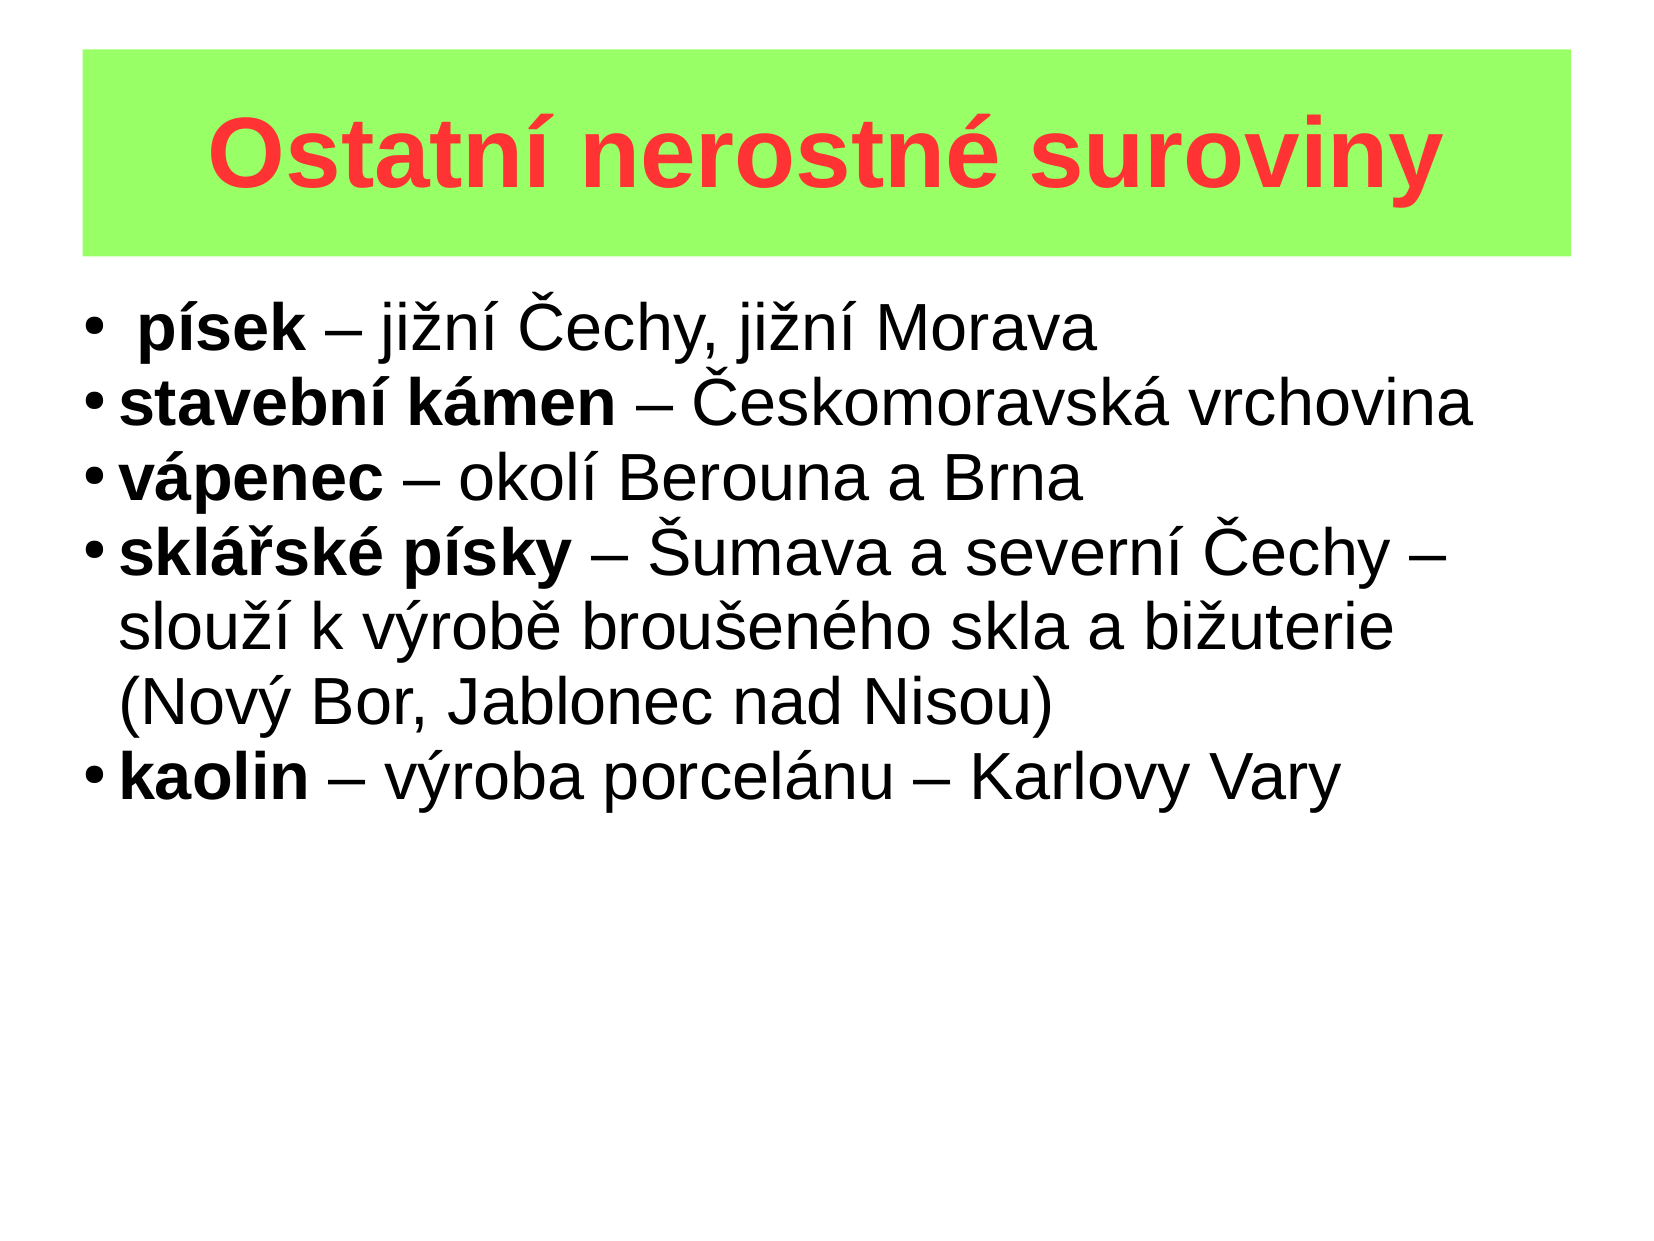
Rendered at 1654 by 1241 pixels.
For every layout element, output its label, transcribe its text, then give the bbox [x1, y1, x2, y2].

subtitle písek – jižní Čechy, jižní Morava stavební kámen – Českomoravská vrchovina vápenec – okolí Berouna a Brna sklářské písky – Šumava a severní Čechy – slouží k výrobě broušeného skla a bižuterie (Nový Bor, Jablonec nad Nisou) kaolin – výroba porcelánu – Karlovy Vary [82, 290, 1571, 1109]
title Ostatní nerostné suroviny [82, 49, 1571, 257]
